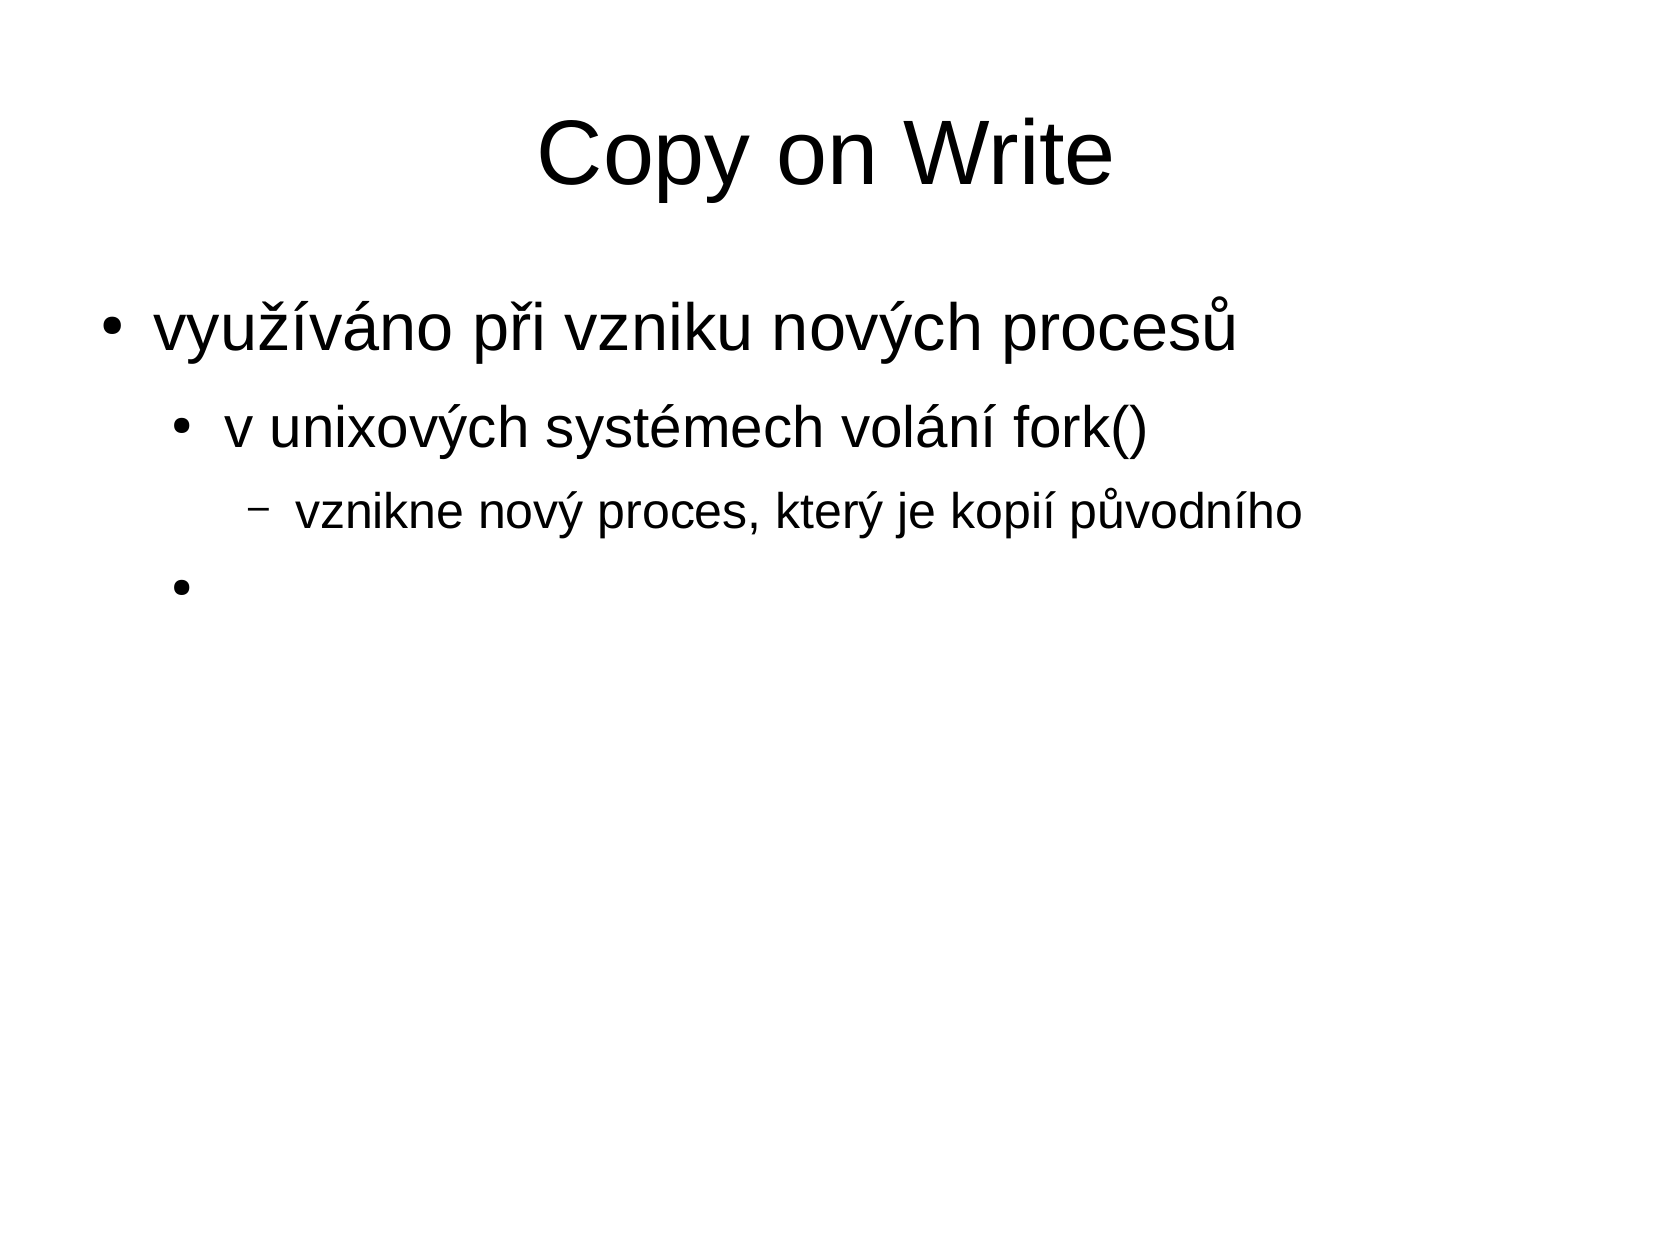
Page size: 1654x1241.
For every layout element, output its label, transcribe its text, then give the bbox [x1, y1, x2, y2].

title Copy on Write [82, 49, 1571, 257]
list využíváno při vzniku nových procesů v unixových systémech volání fork() vznikne nový proces, který je kopií původního [82, 290, 1571, 1010]
